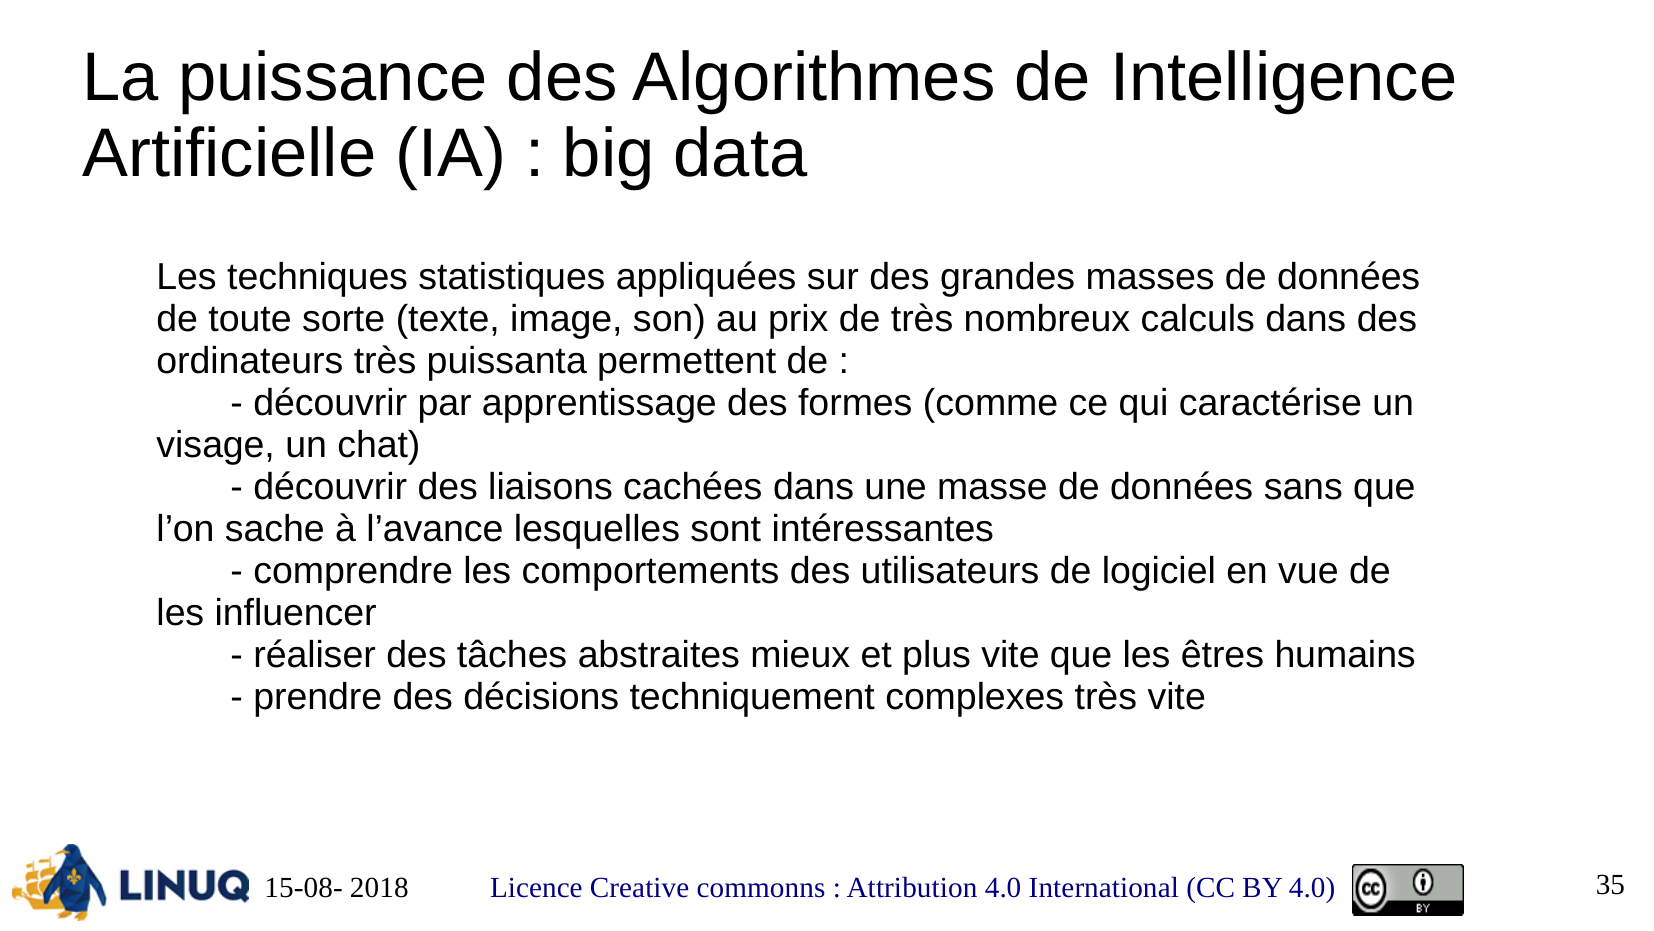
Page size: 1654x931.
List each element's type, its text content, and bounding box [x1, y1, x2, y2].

title La puissance des Algorithmes de Intelligence Artificielle (IA) : big data [82, 37, 1571, 193]
text_box Les techniques statistiques appliquées sur des grandes masses de données de toute sorte (texte, image, son) au prix de très nombreux calculs dans des ordinateurs très puissanta permettent de : - découvrir par apprentissage des formes (comme ce qui caractérise un visage, un chat) - découvrir des liaisons cachées dans une masse de données sans que l’on sache à l’avance lesquelles sont intéressantes - comprendre les comportements des utilisateurs de logiciel en vue de les influencer - réaliser des tâches abstraites mieux et plus vite que les êtres humains - prendre des décisions techniquement complexes très vite [141, 248, 1453, 767]
picture [11, 844, 249, 921]
picture [1352, 864, 1464, 916]
